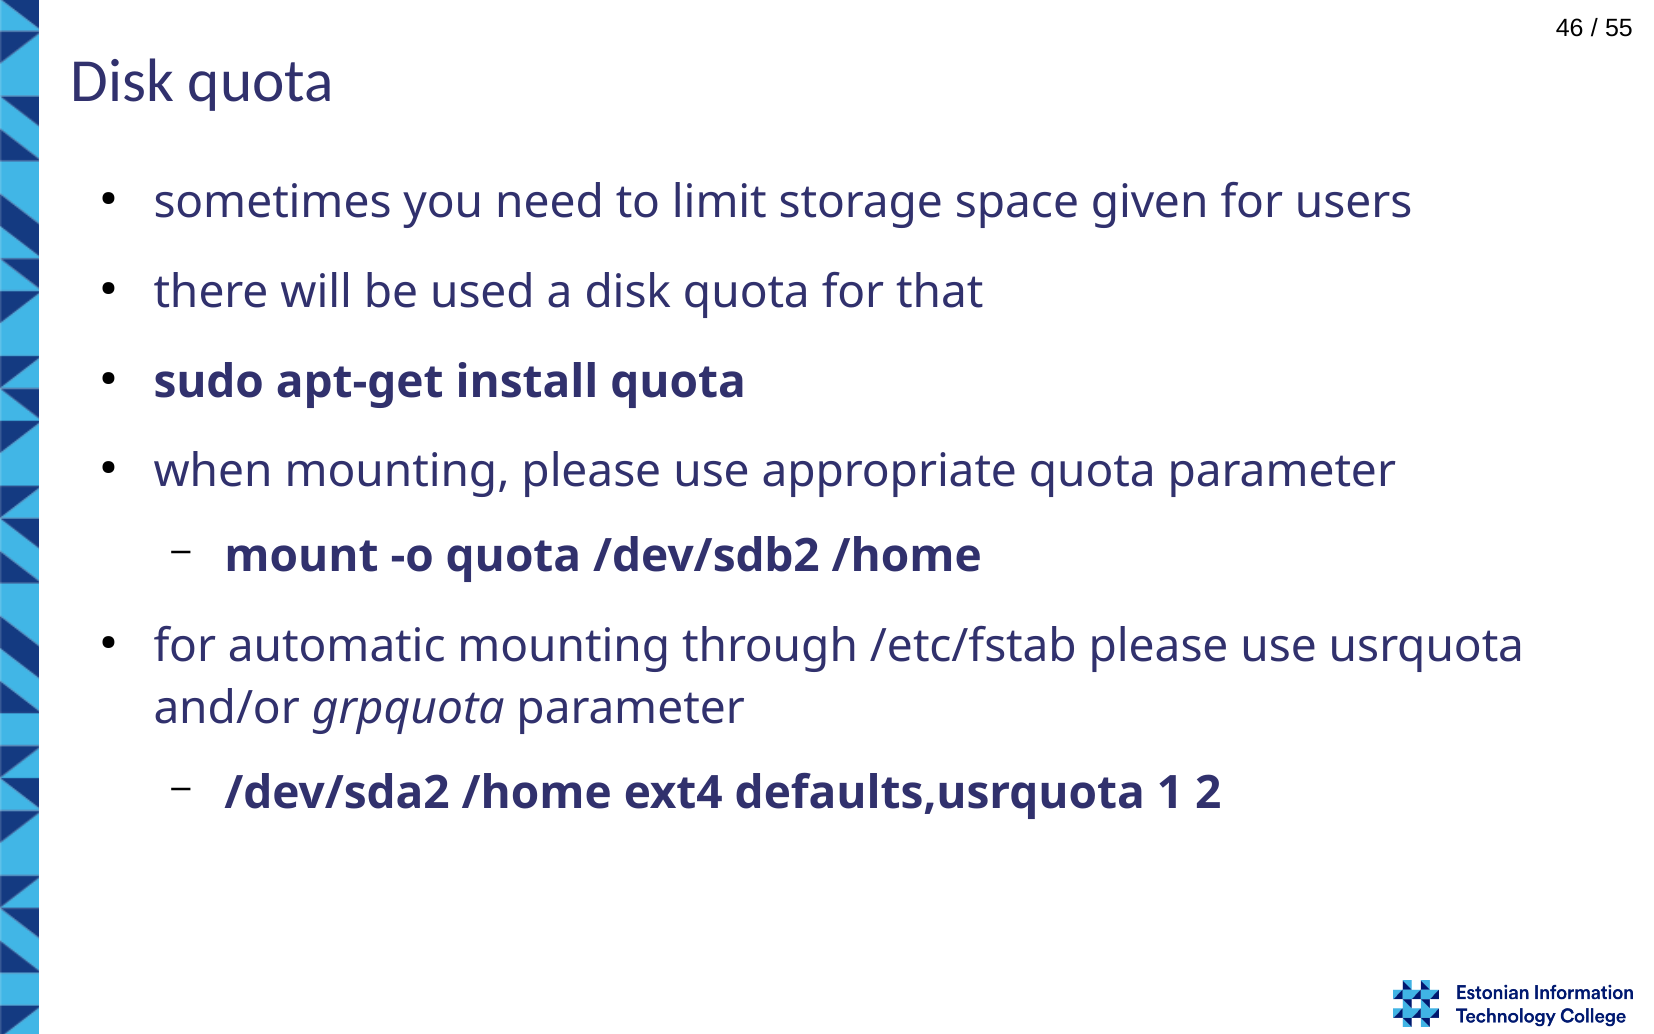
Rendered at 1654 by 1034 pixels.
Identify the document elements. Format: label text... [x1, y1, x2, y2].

list sometimes you need to limit storage space given for users there will be used a disk quota for that sudo apt-get install quota when mounting, please use appropriate quota parameter mount -o quota /dev/sdb2 /home for automatic mounting through /etc/fstab please use usrquota and/or grpquota parameter /dev/sda2 /home ext4 defaults,usrquota 1 2 [82, 168, 1565, 886]
picture [1393, 980, 1633, 1027]
title Disk quota [70, 41, 1630, 130]
